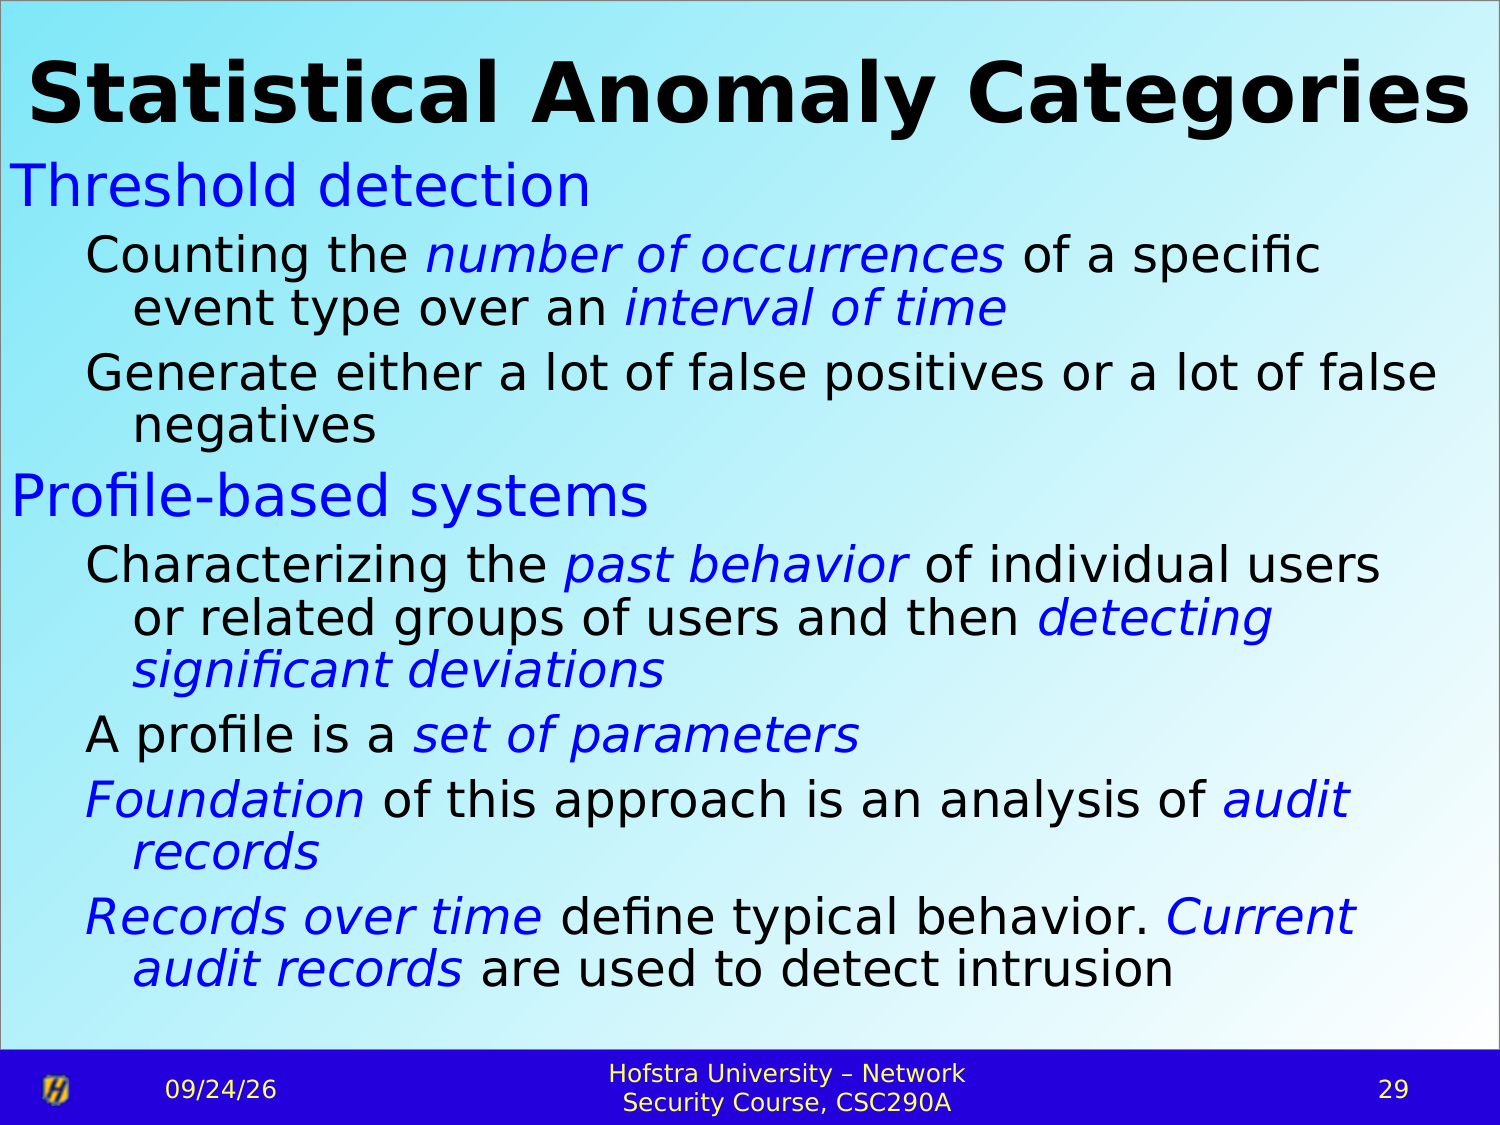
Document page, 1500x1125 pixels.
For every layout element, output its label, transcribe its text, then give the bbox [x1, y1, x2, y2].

picture [37, 1072, 76, 1110]
list Threshold detection Counting the number of occurrences of a specific event type over an interval of time Generate either a lot of false positives or a lot of false negatives Profile-based systems Characterizing the past behavior of individual users or related groups of users and then detecting significant deviations A profile is a set of parameters Foundation of this approach is an analysis of audit records Records over time define typical behavior. Current audit records are used to detect intrusion [0, 149, 1459, 1039]
title Statistical Anomaly Categories [0, 21, 1500, 150]
